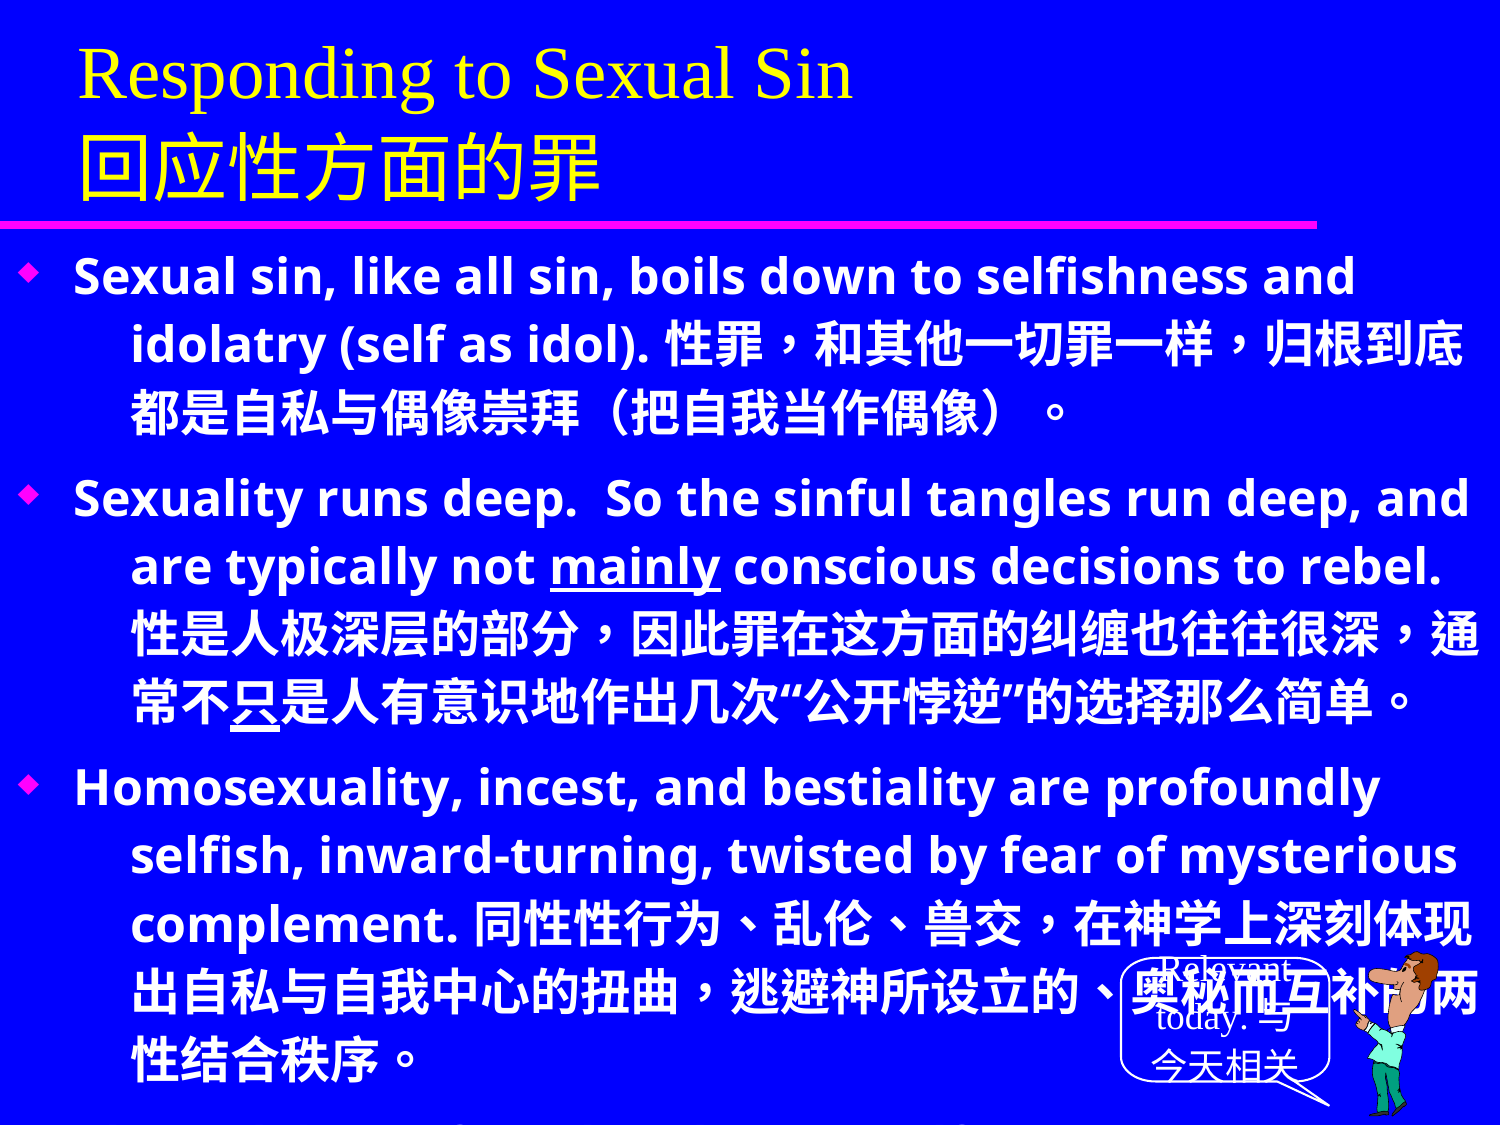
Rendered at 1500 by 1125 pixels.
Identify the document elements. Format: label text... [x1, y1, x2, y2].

list Sexual sin, like all sin, boils down to selfishness and idolatry (self as idol).性罪，和其他一切罪一样，归根到底都是自私与偶像崇拜（把自我当作偶像）。 Sexuality runs deep. So the sinful tangles run deep, and are typically not mainly conscious decisions to rebel.性是人极深层的部分，因此罪在这方面的纠缠也往往很深，通常不只是人有意识地作出几次“公开悖逆”的选择那么简单。 Homosexuality, incest, and bestiality are profoundly selfish, inward-turning, twisted by fear of mysterious complement.同性性行为、乱伦、兽交，在神学上深刻体现出自私与自我中心的扭曲，逃避神所设立的、奥秘而互补的两性结合秩序。 Christ delivers from bondage to self. 基督把人从自我的奴役中释放出来。 [2, 233, 1500, 1125]
chart [1352, 951, 1440, 1117]
text_box Relevant today.与 今天相关 [1120, 957, 1330, 1106]
title Responding to Sexual Sin 回应性方面的罪 [62, 39, 1338, 225]
